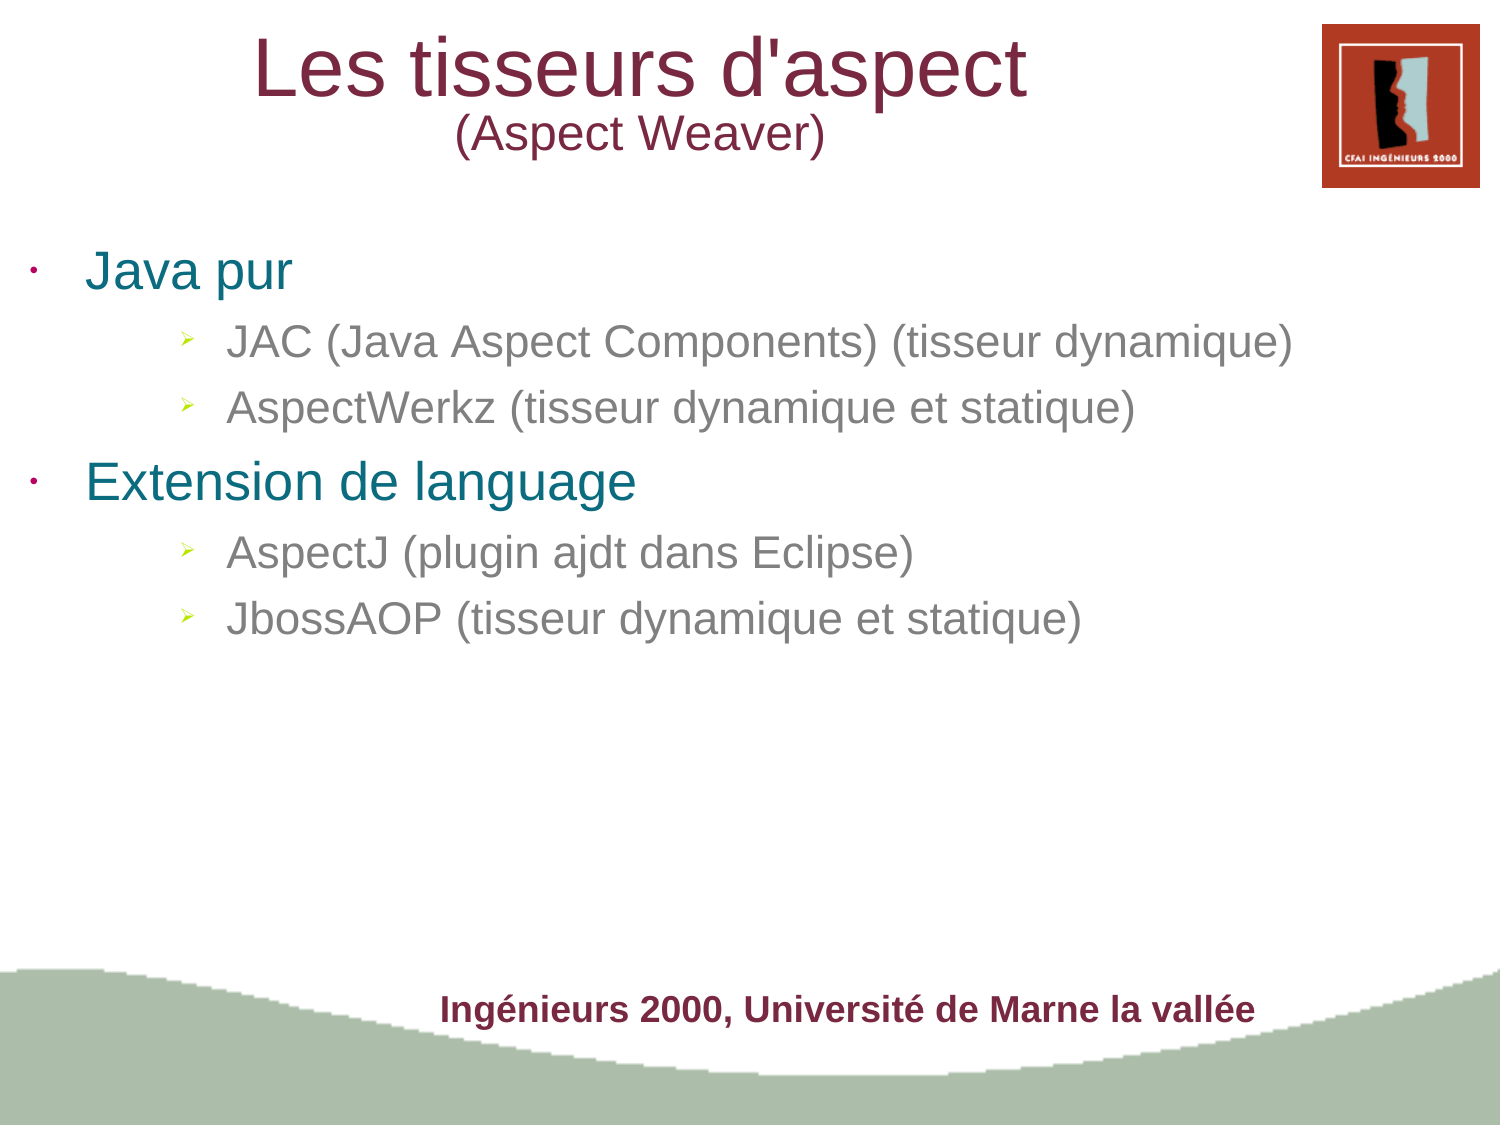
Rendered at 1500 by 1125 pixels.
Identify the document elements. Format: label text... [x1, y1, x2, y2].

list Java pur JAC (Java Aspect Components) (tisseur dynamique) AspectWerkz (tisseur dynamique et statique) Extension de language AspectJ (plugin ajdt dans Eclipse) JbossAOP (tisseur dynamique et statique) [29, 236, 1311, 945]
title Les tisseurs d'aspect (Aspect Weaver) [0, 2, 1281, 191]
picture [0, 887, 1500, 1125]
picture [1322, 24, 1480, 188]
